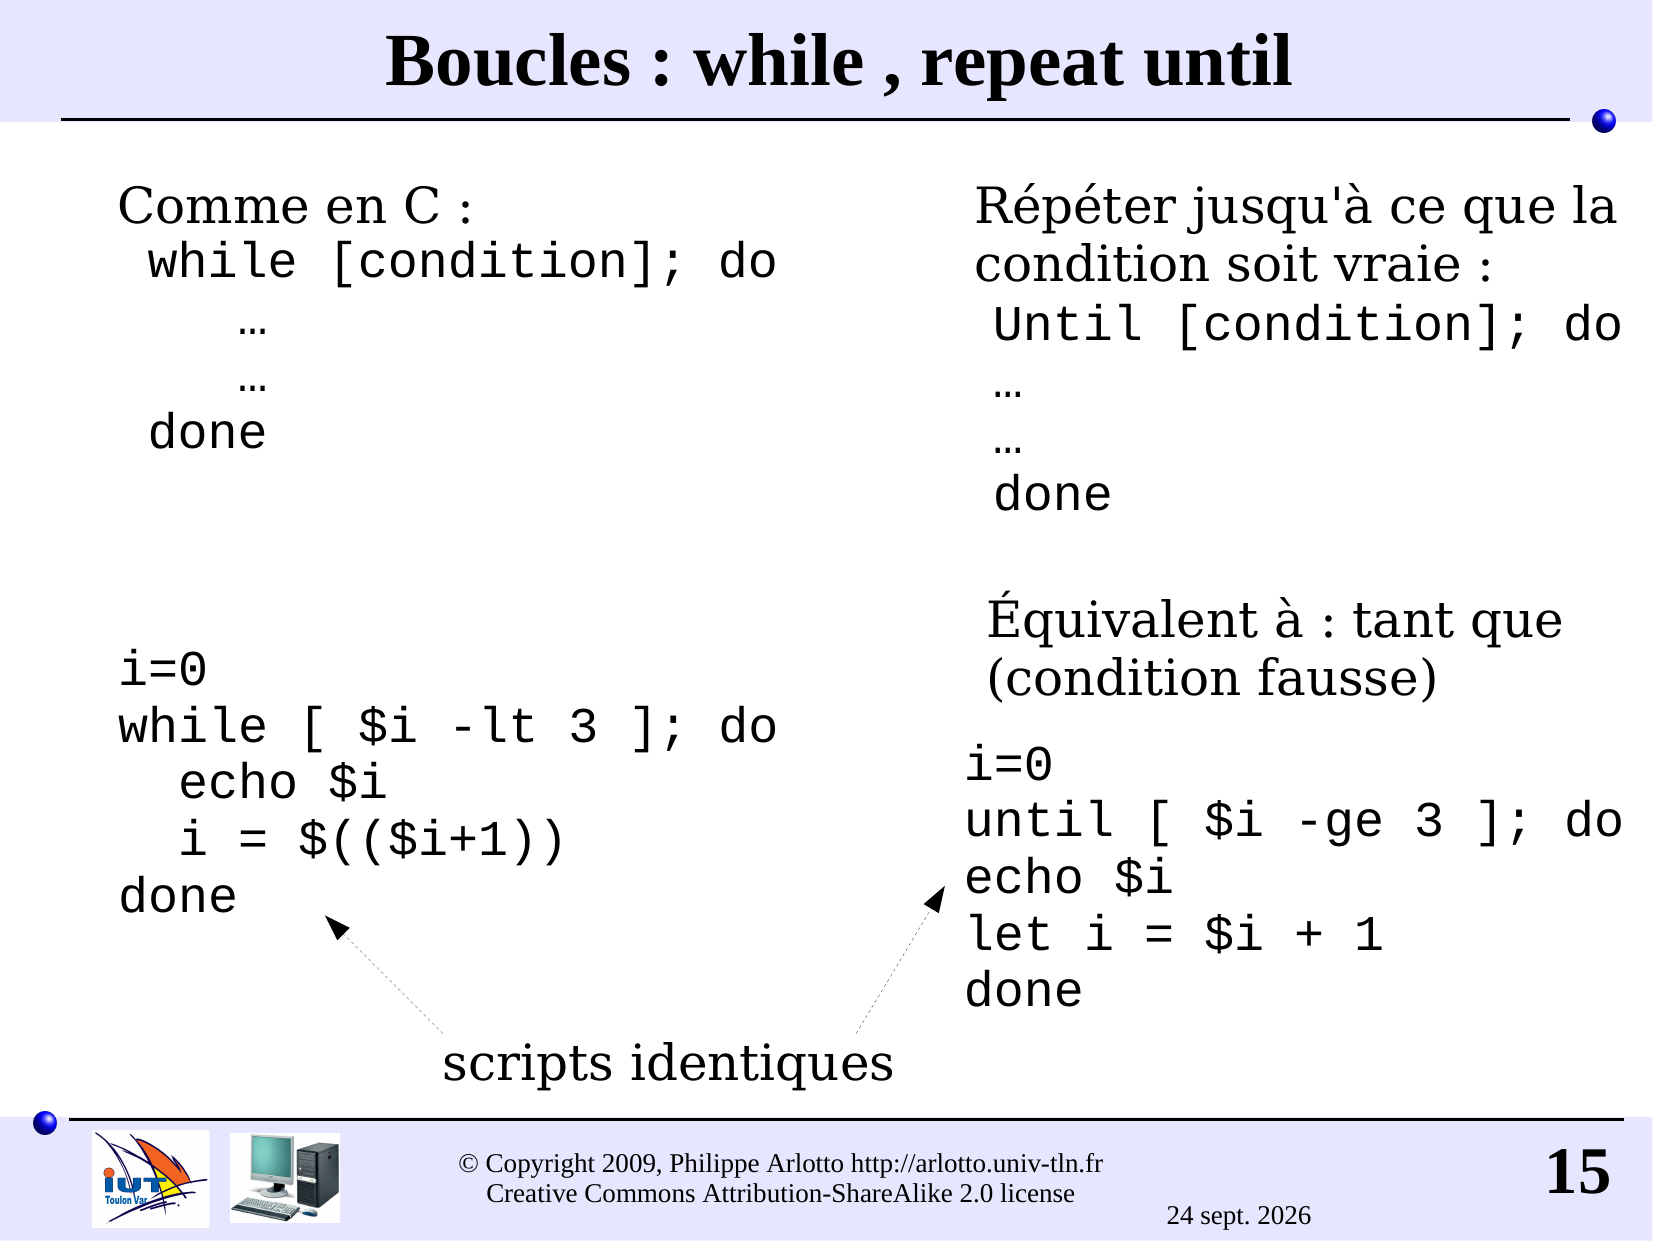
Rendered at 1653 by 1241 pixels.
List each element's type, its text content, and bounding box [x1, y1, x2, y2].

text_box i=0 while [ $i -lt 3 ]; do echo $i i = $(($i+1)) done [118, 643, 779, 928]
text_box Until [condition]; do … … done [993, 298, 1624, 526]
text_box while [condition]; do … … done [147, 236, 778, 464]
picture [230, 1133, 340, 1223]
text_box Répéter jusqu'à ce que la condition soit vraie : [974, 177, 1620, 294]
text_box scripts identiques [442, 1034, 896, 1093]
text_box Comme en C : [117, 177, 475, 236]
text_box Équivalent à : tant que (condition fausse) [986, 590, 1565, 708]
text_box i=0 until [ $i -ge 3 ]; do echo $i let i = $i + 1 done [963, 738, 1625, 1023]
title Boucles : while , repeat until [95, 11, 1585, 110]
